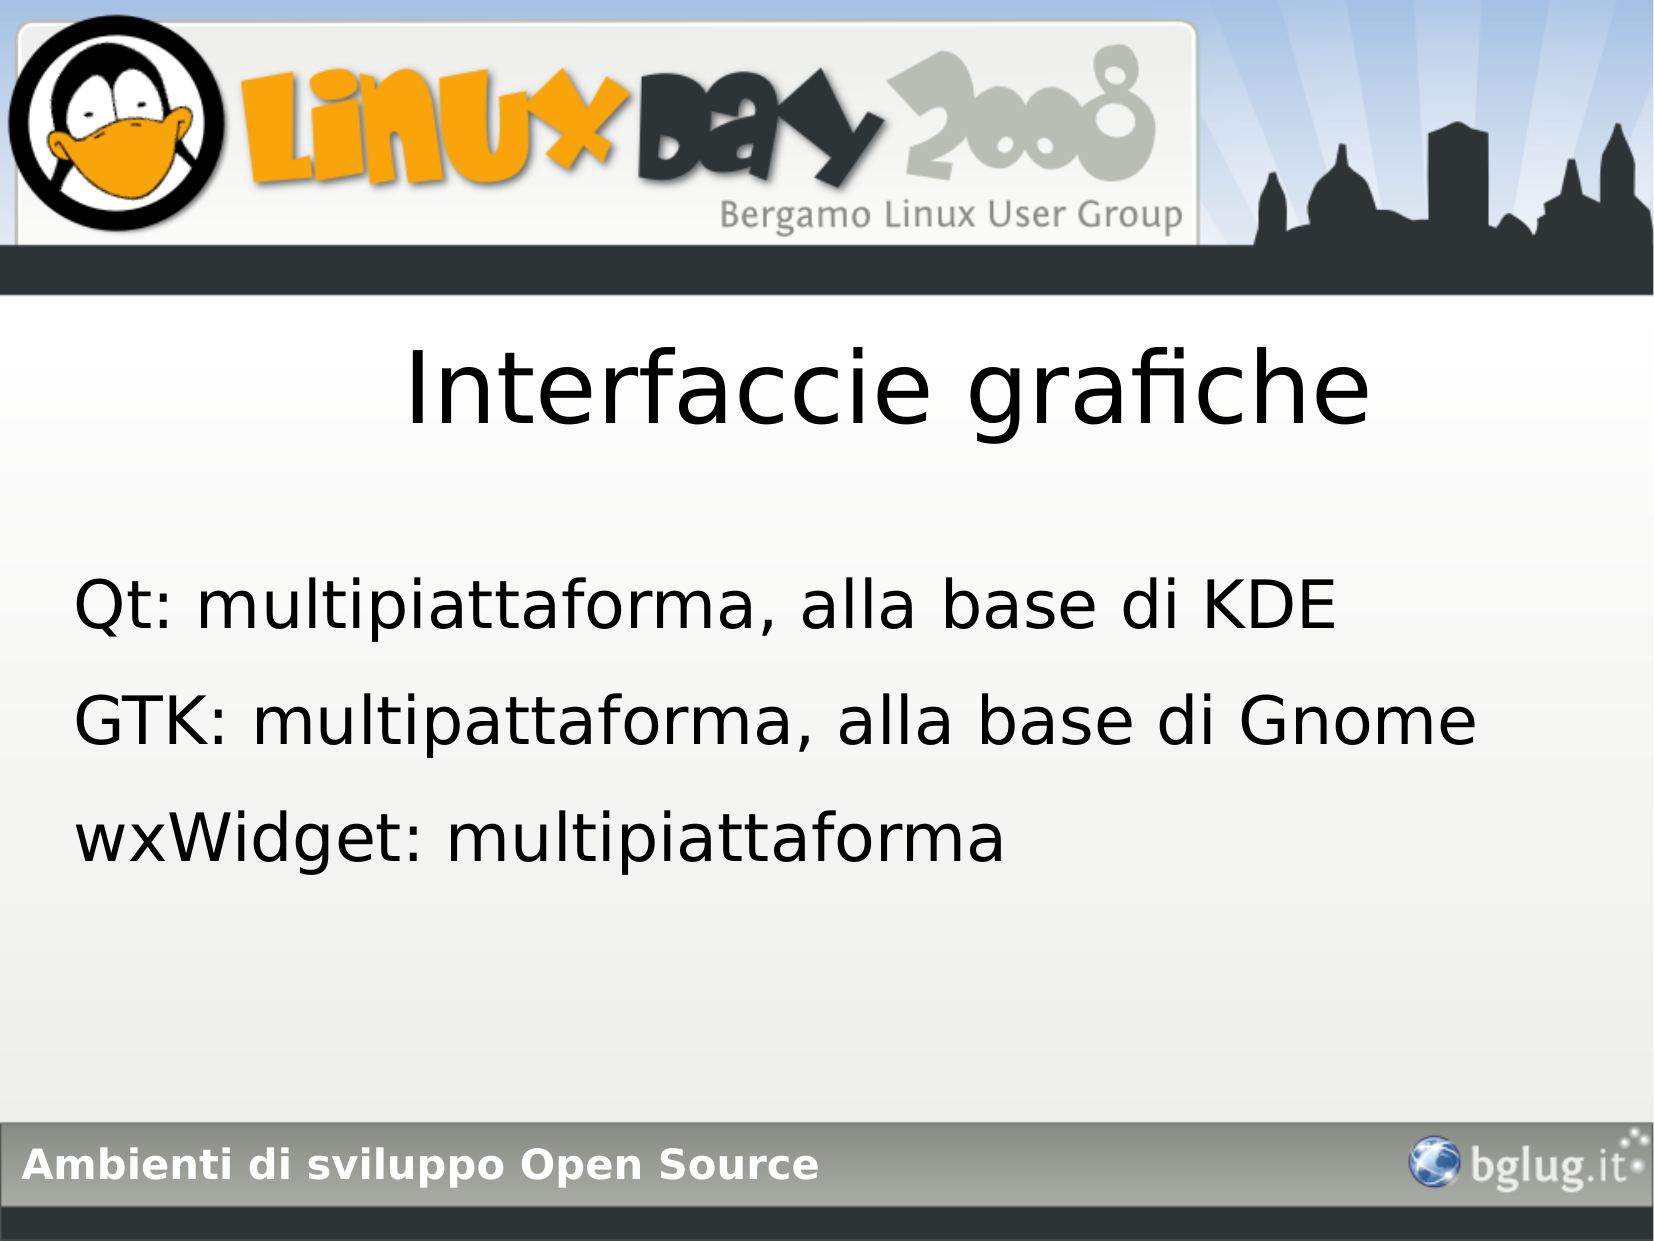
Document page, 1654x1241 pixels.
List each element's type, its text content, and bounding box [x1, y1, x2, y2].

text_box Ambienti di sviluppo Open Source [6, 1133, 719, 1196]
text_box Qt: multipiattaforma, alla base di KDE GTK: multipattaforma, alla base di Gnome wxWidget: multipiattaforma [59, 519, 1595, 834]
text_box Interfaccie grafiche [388, 323, 1265, 451]
picture [0, 0, 1654, 1241]
